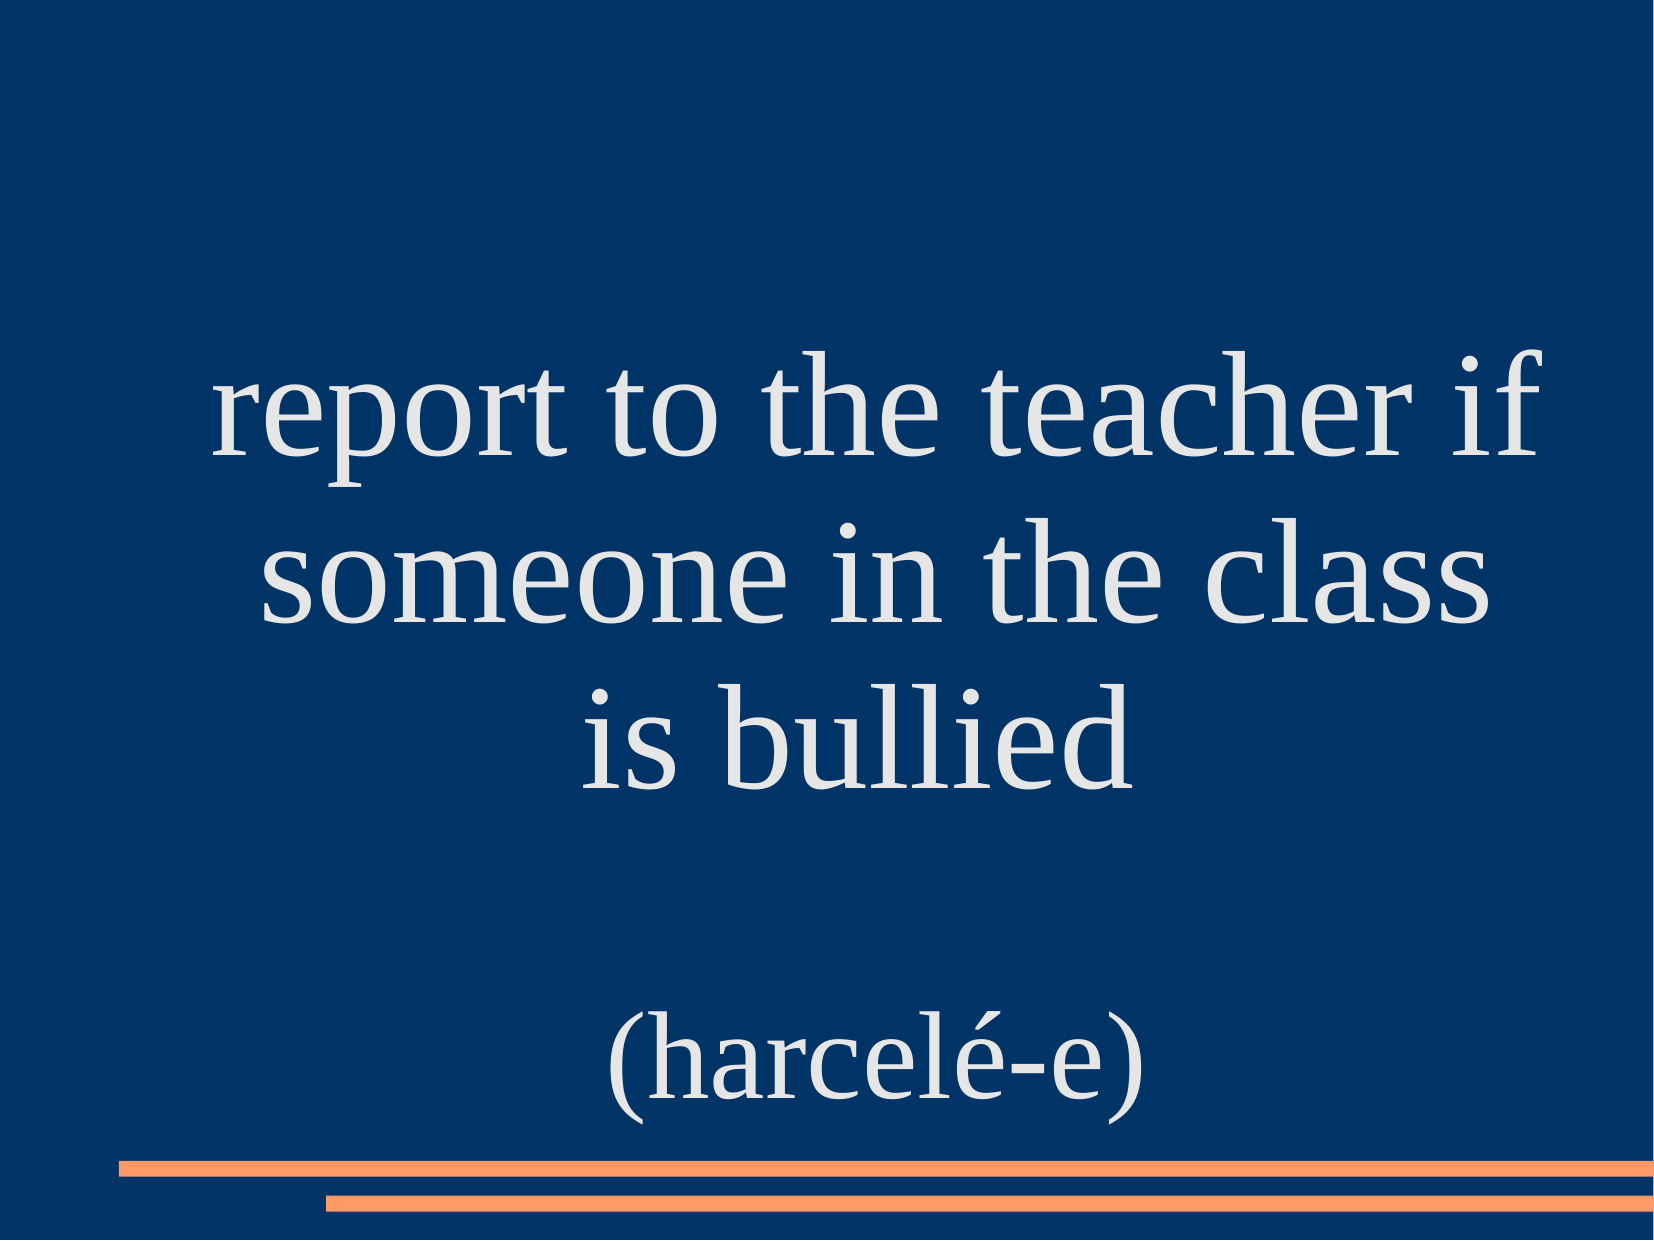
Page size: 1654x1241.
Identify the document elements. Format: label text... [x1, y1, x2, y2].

list report to the teacher if someone in the class is bullied (harcelé-e) [121, 322, 1561, 1132]
